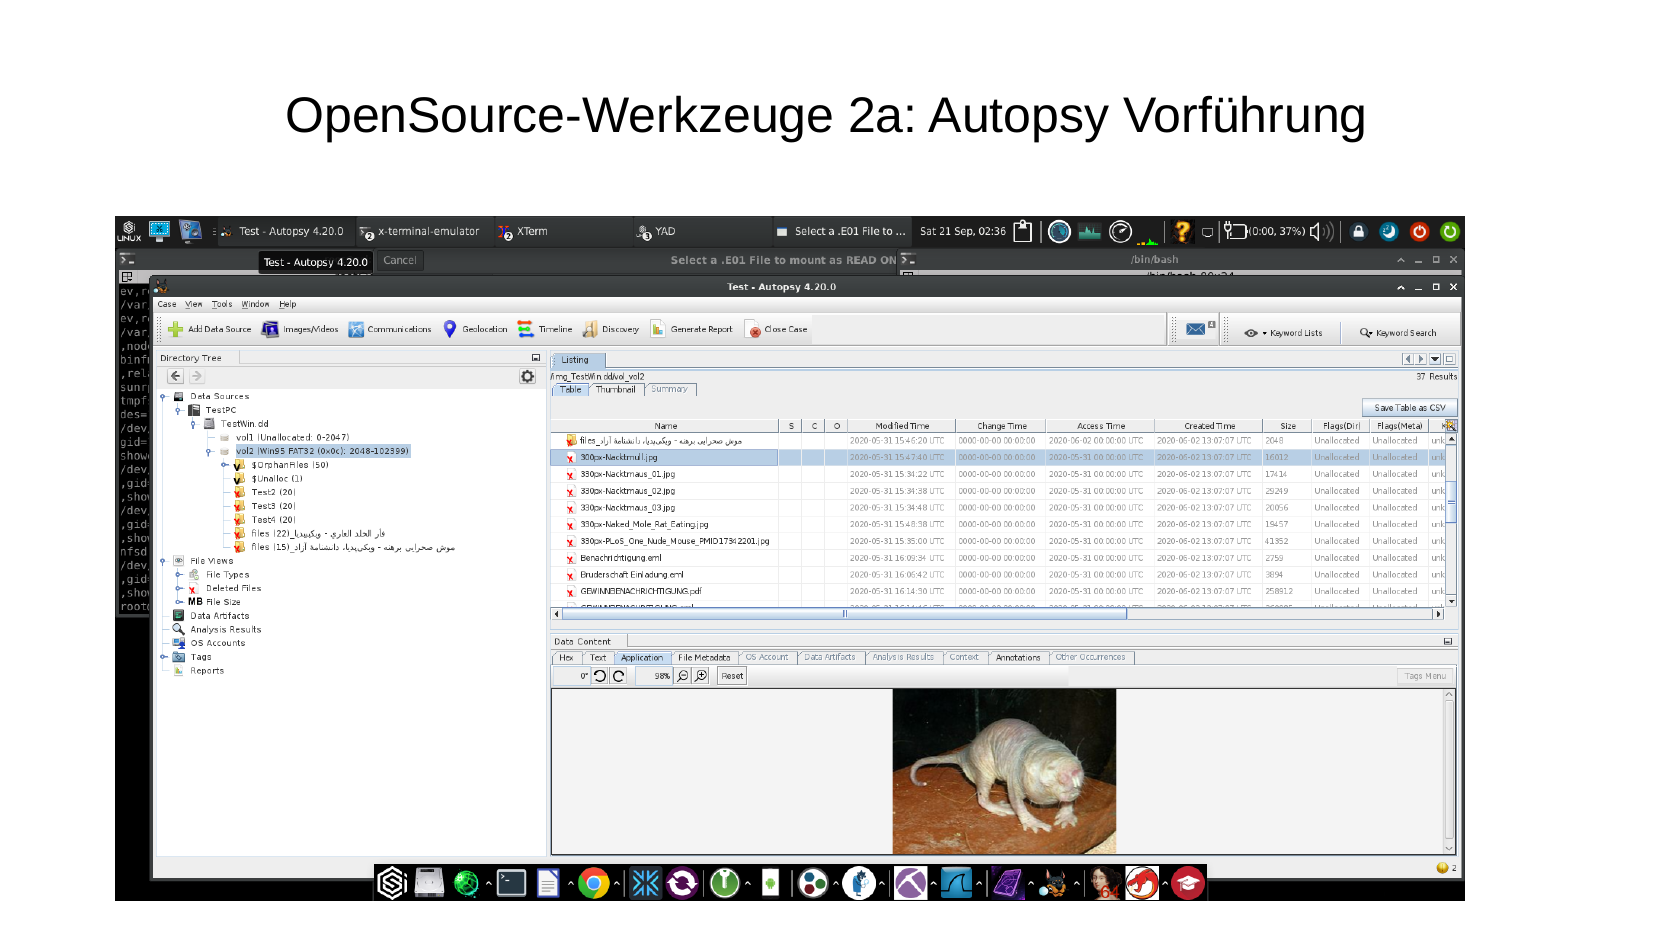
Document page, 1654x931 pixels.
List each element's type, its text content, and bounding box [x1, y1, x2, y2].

picture [115, 216, 1465, 902]
title OpenSource-Werkzeuge 2a: Autopsy Vorführung [82, 37, 1571, 193]
